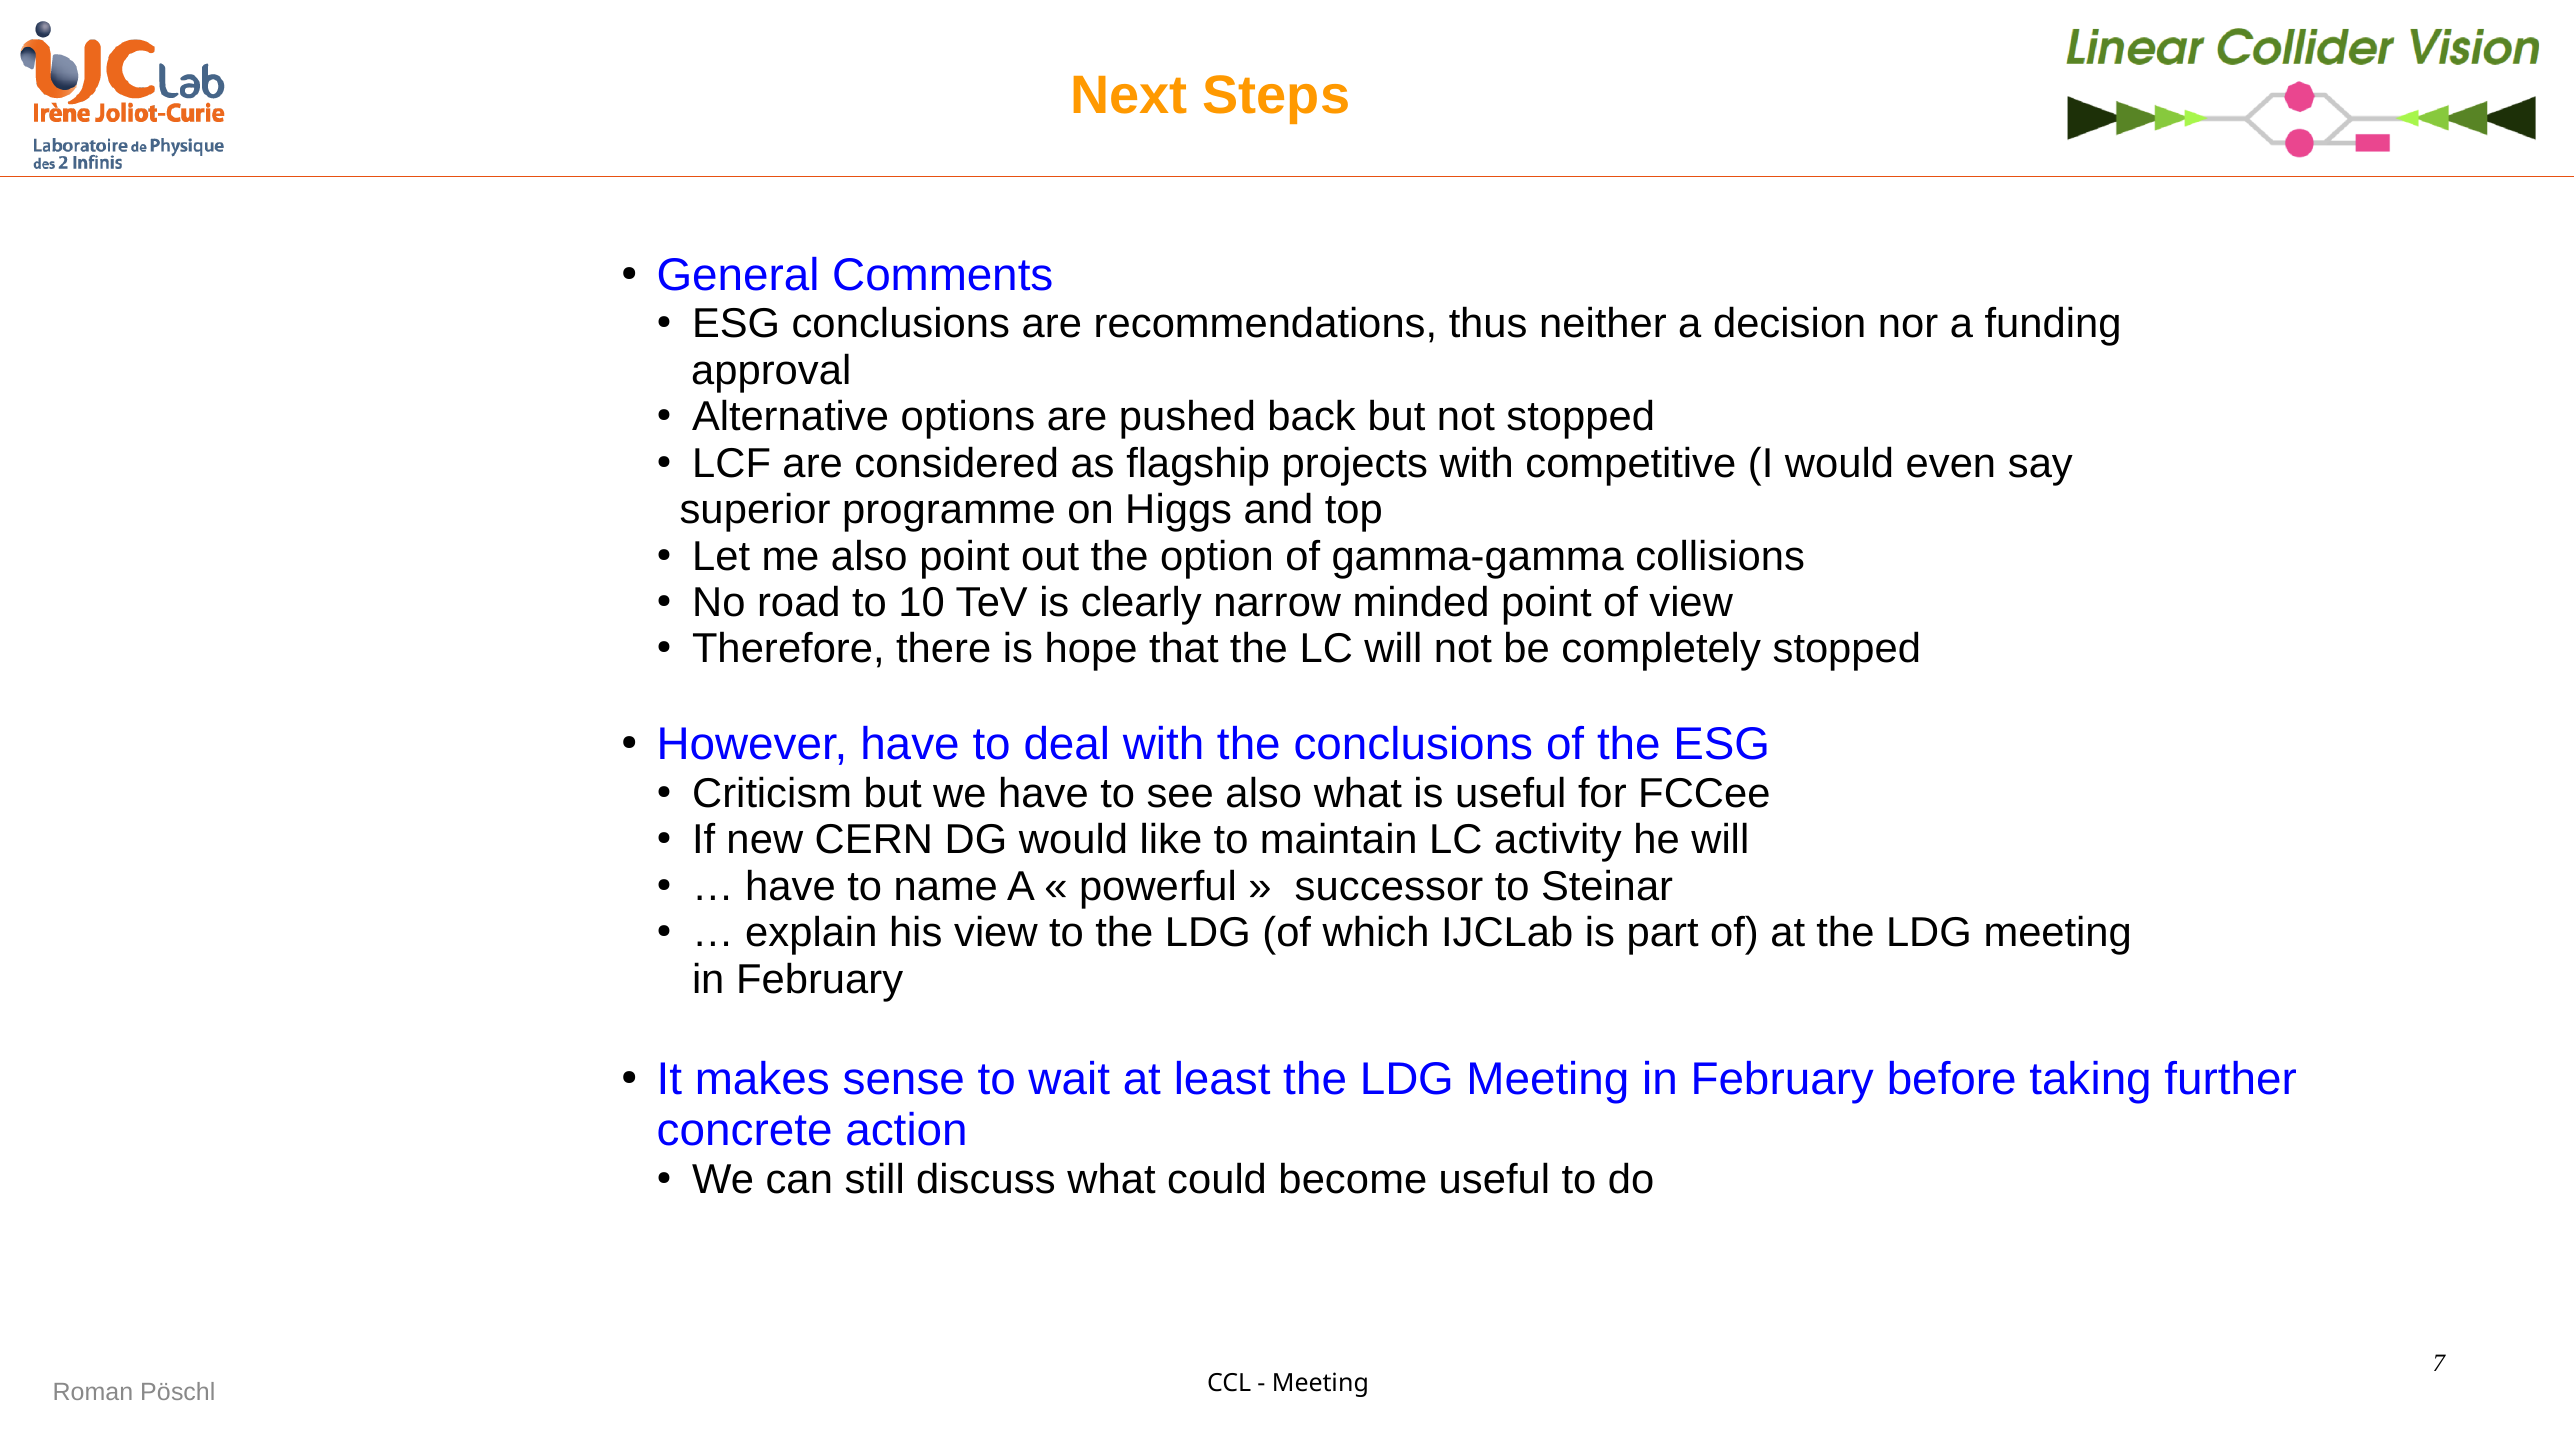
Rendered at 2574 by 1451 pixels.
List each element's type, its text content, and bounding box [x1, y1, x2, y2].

text_box General Comments ESG conclusions are recommendations, thus neither a decision nor a funding approval Alternative options are pushed back but not stopped LCF are considered as flagship projects with competitive (I would even say superior programme on Higgs and top Let me also point out the option of gamma-gamma collisions No road to 10 TeV is clearly narrow minded point of view Therefore, there is hope that the LC will not be completely stopped However, have to deal with the conclusions of the ESG Criticism but we have to see also what is useful for FCCee If new CERN DG would like to maintain LC activity he will … have to name A « powerful » successor to Steinar … explain his view to the LDG (of which IJCLab is part of) at the LDG meeting in February It makes sense to wait at least the LDG Meeting in February before taking further concrete action We can still discuss what could become useful to do [606, 241, 2310, 1313]
picture [2045, 15, 2552, 166]
picture [4, 5, 240, 184]
title Next Steps [67, 29, 2384, 159]
